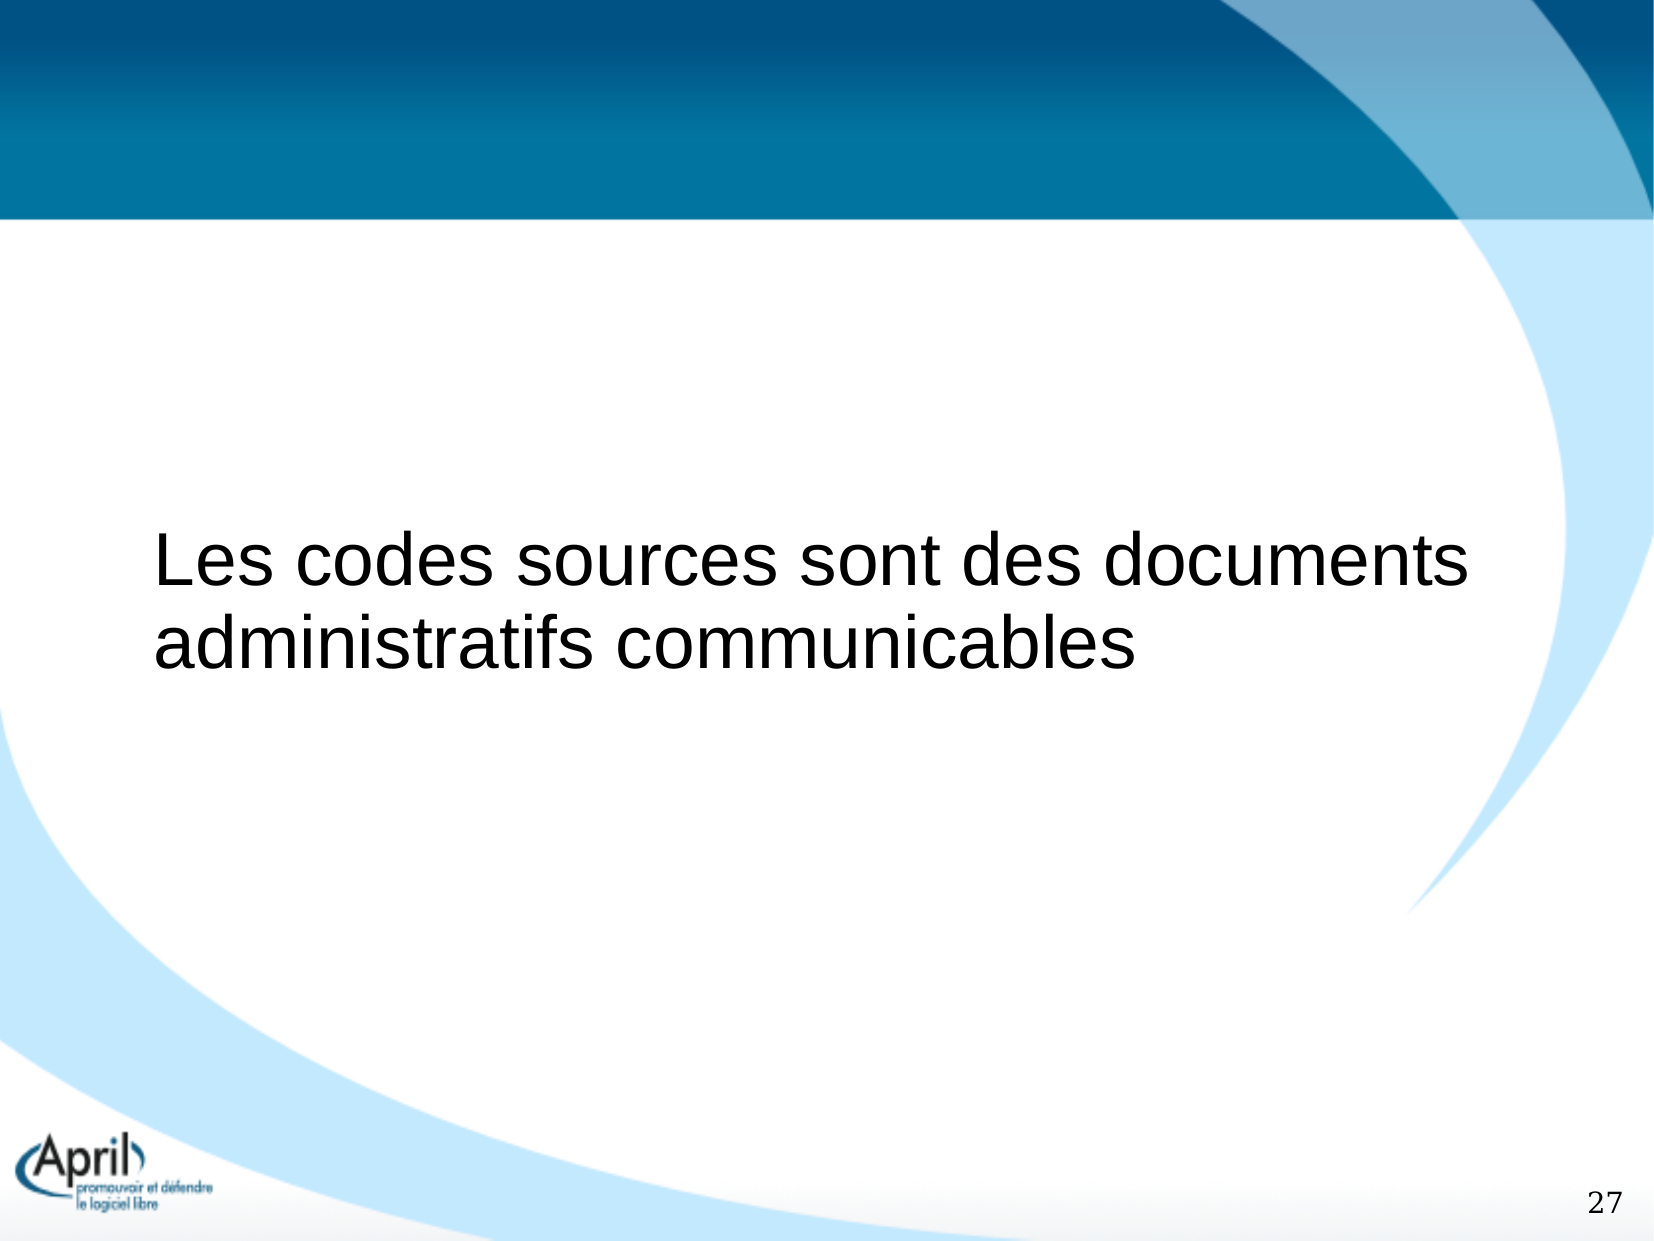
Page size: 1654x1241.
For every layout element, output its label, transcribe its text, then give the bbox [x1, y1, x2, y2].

list Les codes sources sont des documents administratifs communicables [82, 290, 1571, 1109]
picture [0, 0, 1654, 1241]
